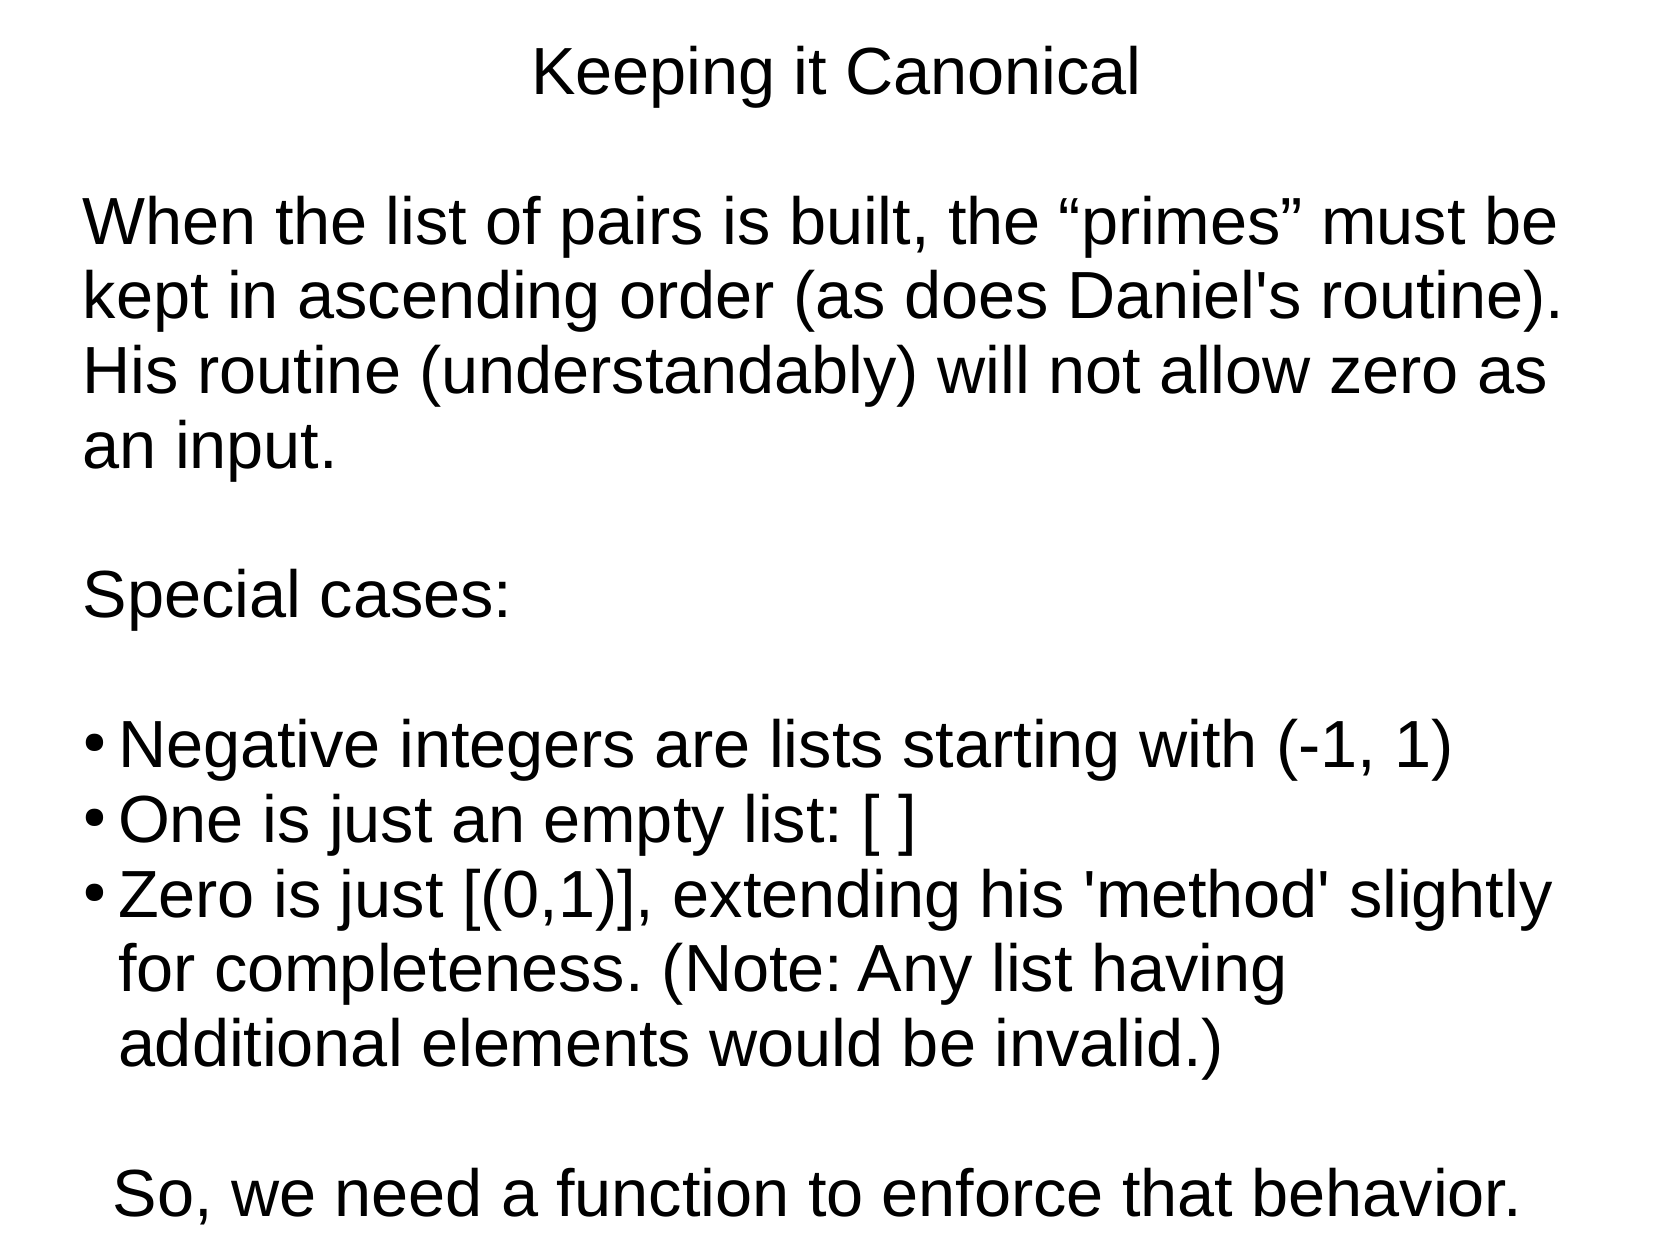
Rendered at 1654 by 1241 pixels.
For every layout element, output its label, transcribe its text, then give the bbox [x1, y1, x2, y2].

subtitle Keeping it Canonical When the list of pairs is built, the “primes” must be kept in ascending order (as does Daniel's routine). His routine (understandably) will not allow zero as an input. Special cases: Negative integers are lists starting with (-1, 1) One is just an empty list: [ ] Zero is just [(0,1)], extending his 'method' slightly for completeness. (Note: Any list having additional elements would be invalid.) So, we need a function to enforce that behavior. [82, 35, 1591, 1229]
